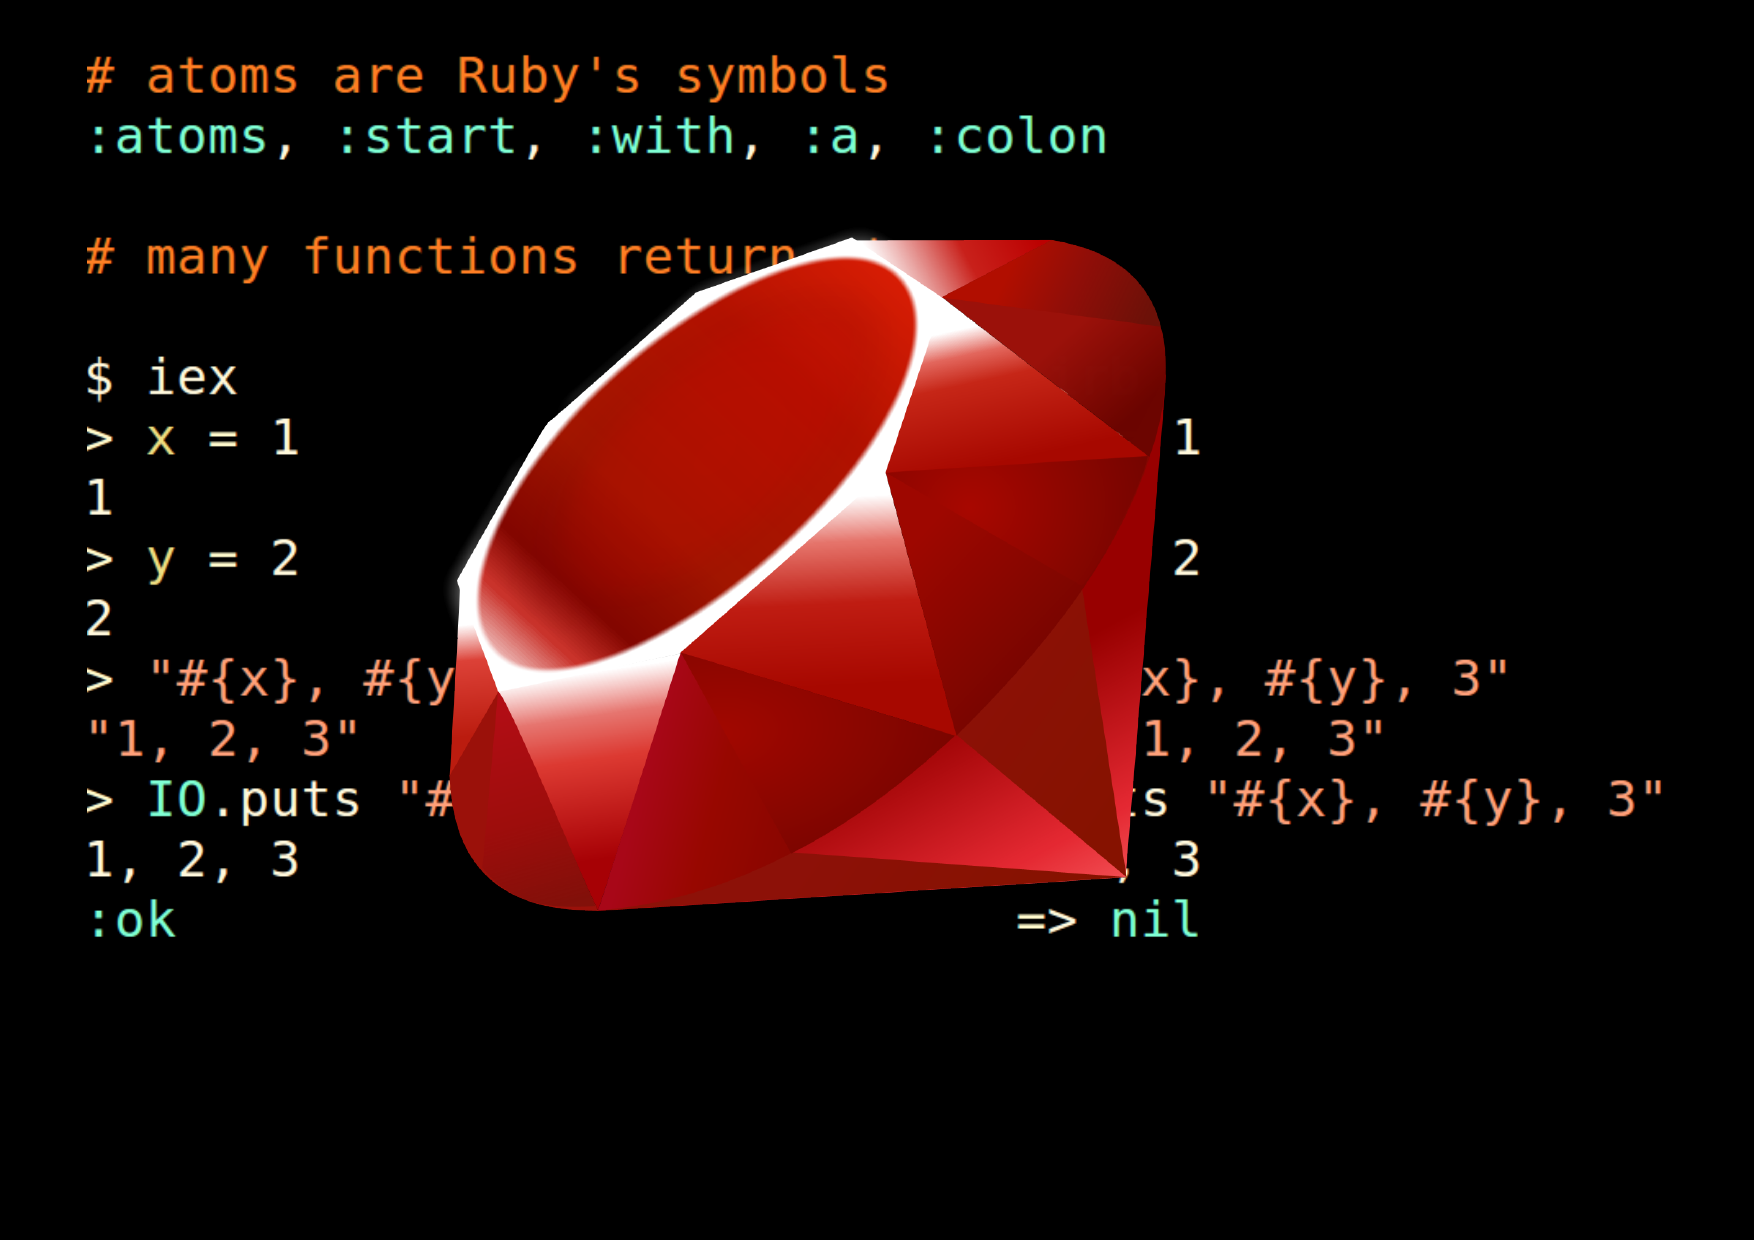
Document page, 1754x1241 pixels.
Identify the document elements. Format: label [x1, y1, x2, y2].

picture [87, 49, 1679, 968]
